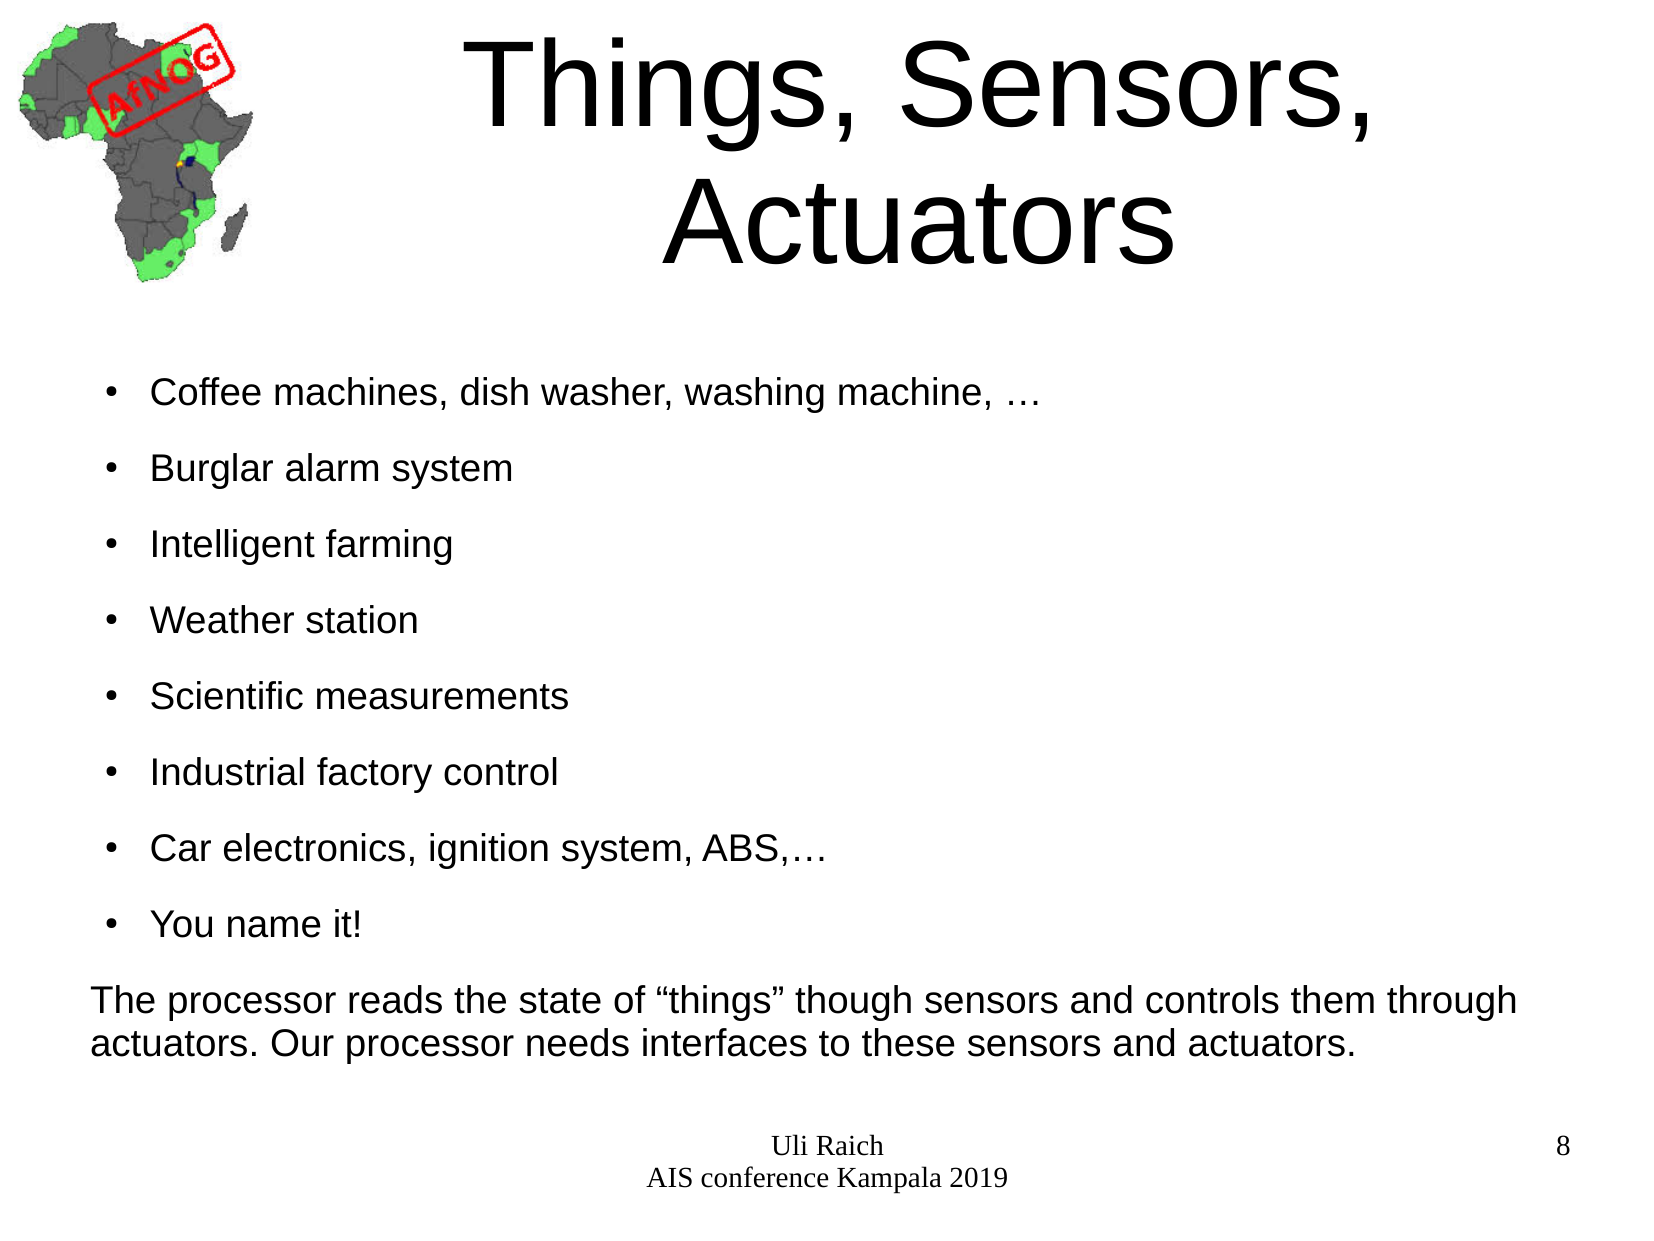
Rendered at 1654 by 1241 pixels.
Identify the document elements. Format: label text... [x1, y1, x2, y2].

list Coffee machines, dish washer, washing machine, … Burglar alarm system Intelligent farming Weather station Scientific measurements Industrial factory control Car electronics, ignition system, ABS,… You name it! The processor reads the state of “things” though sensors and controls them through actuators. Our processor needs interfaces to these sensors and actuators. [90, 370, 1579, 1066]
picture [9, 0, 259, 291]
title Things, Sensors, Actuators [270, 16, 1571, 290]
